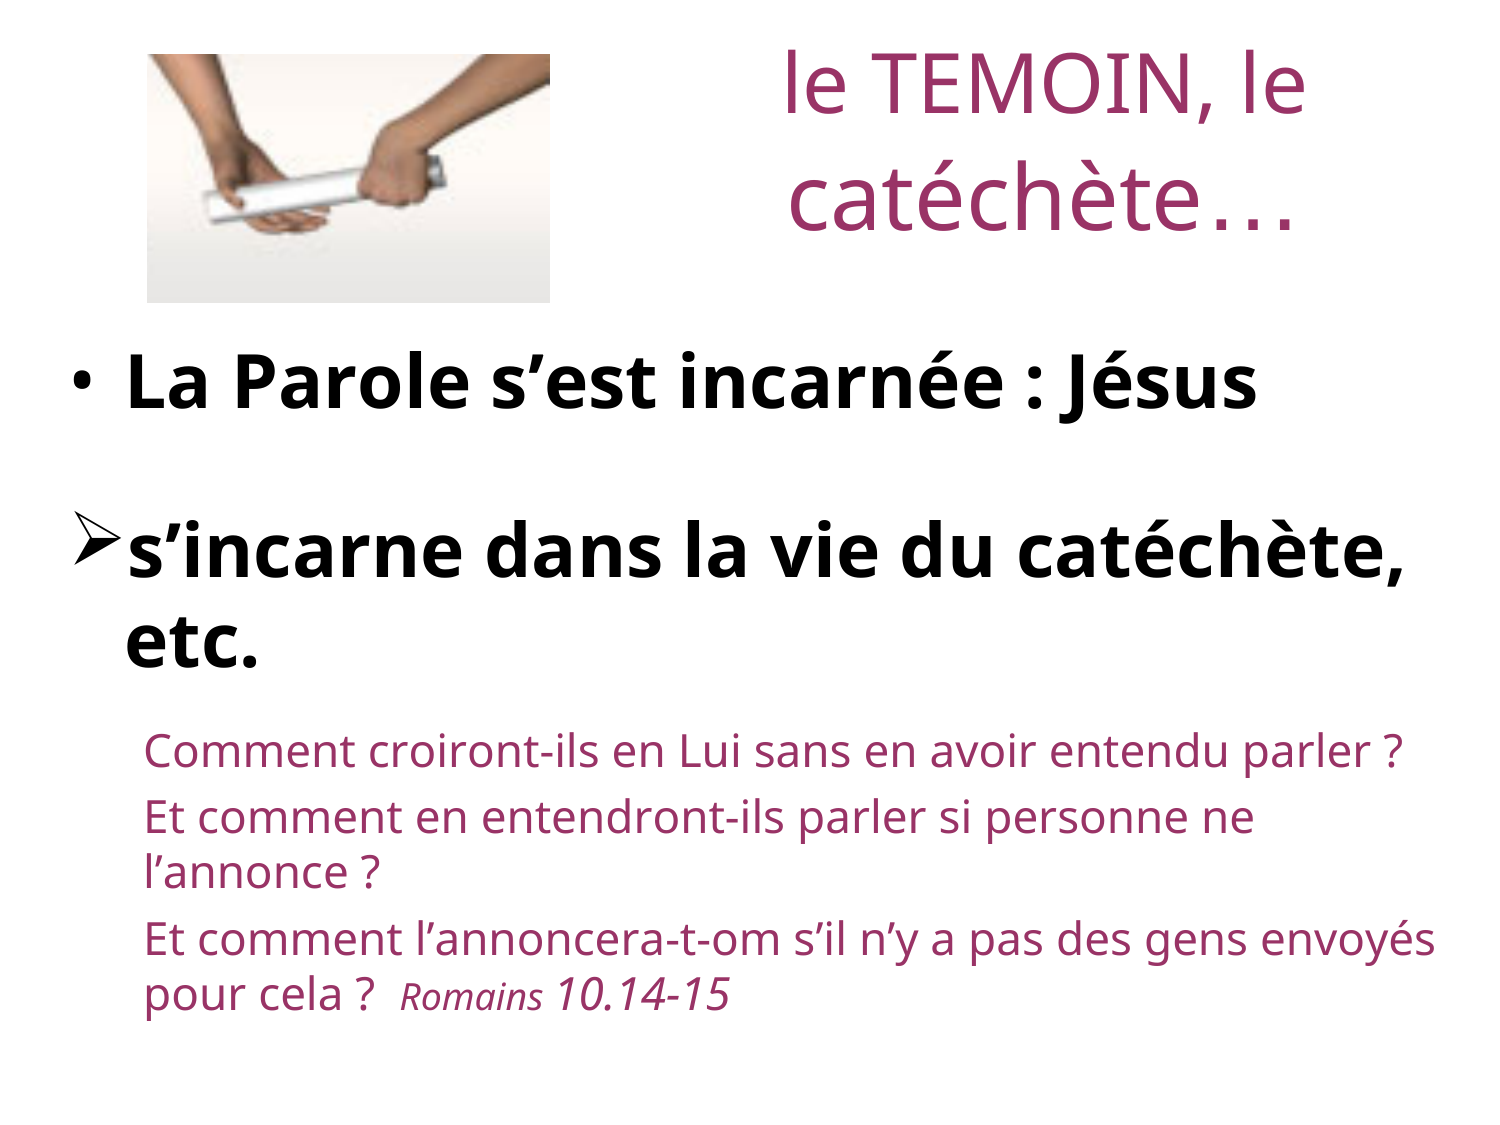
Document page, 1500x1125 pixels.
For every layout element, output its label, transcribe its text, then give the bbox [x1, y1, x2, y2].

title le TEMOIN, le catéchète… [667, 54, 1424, 227]
picture [147, 54, 550, 303]
list La Parole s’est incarnée : Jésus s’incarne dans la vie du catéchète, etc. Comment croiront-ils en Lui sans en avoir entendu parler ? Et comment en entendront-ils parler si personne ne l’annonce ? Et comment l’annoncera-t-om s’il n’y a pas des gens envoyés pour cela ? Romains 10.14-15 [53, 326, 1471, 1071]
